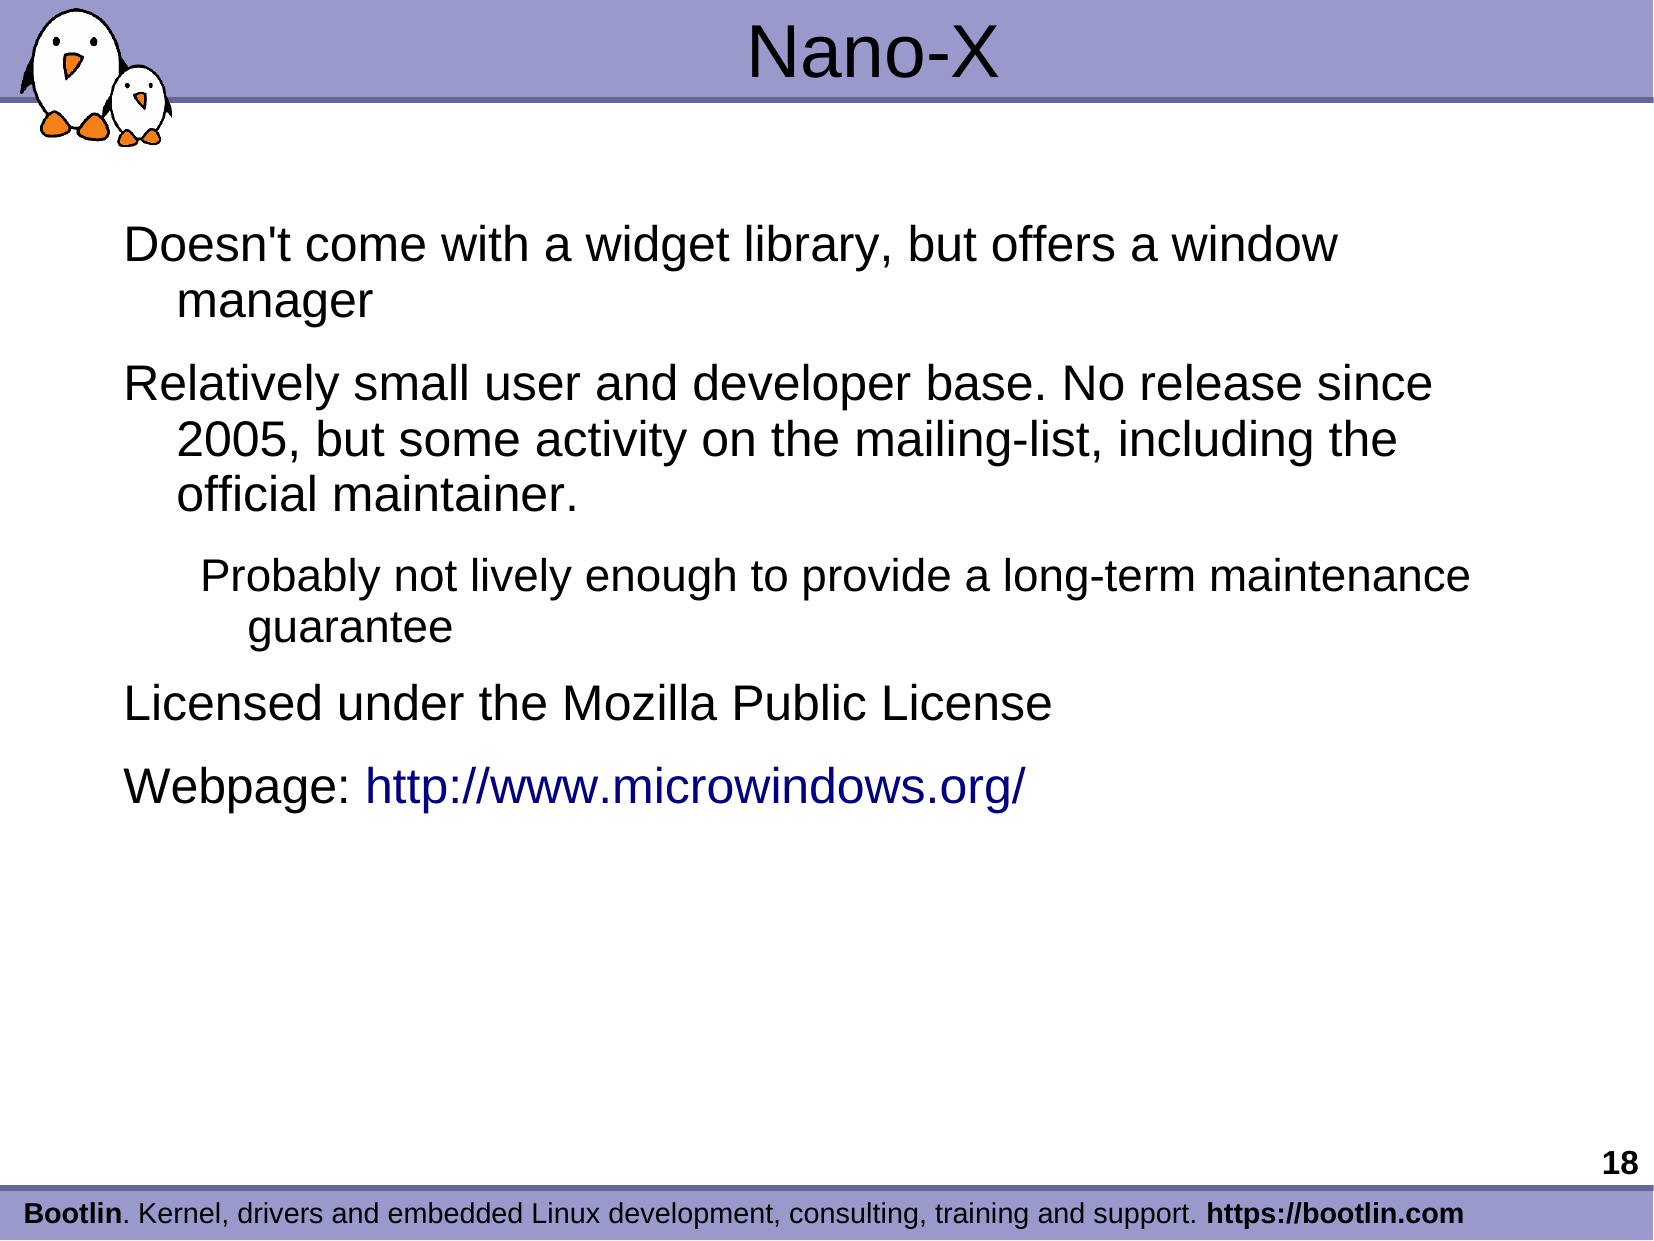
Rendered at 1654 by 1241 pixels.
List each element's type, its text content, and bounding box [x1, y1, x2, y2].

picture [20, 8, 172, 147]
list Doesn't come with a widget library, but offers a window manager Relatively small user and developer base. No release since 2005, but some activity on the mailing-list, including the official maintainer. Probably not lively enough to provide a long-term maintenance guarantee Licensed under the Mozilla Public License Webpage: http://www.microwindows.org/ [105, 216, 1518, 1066]
title Nano-X [197, 5, 1551, 97]
